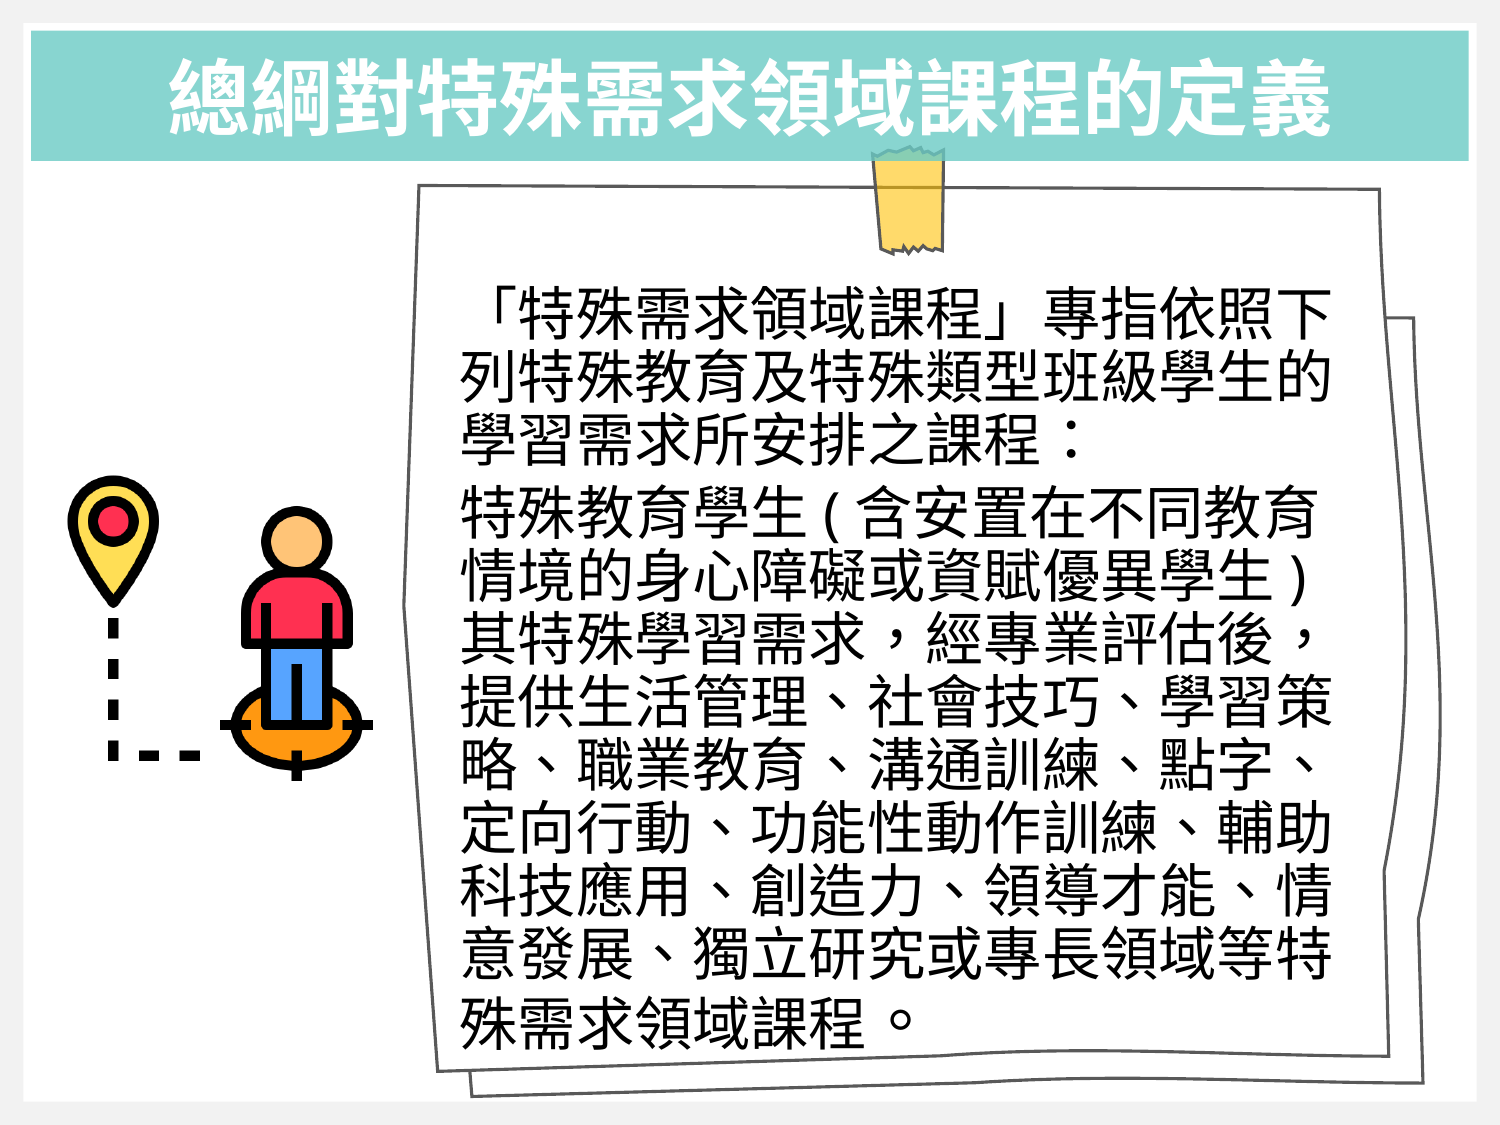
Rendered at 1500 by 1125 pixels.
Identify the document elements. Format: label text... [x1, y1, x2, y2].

text_box [415, 161, 1441, 1097]
picture [57, 465, 383, 791]
text_box 總綱對特殊需求領域課程的定義 [31, 30, 1469, 161]
text_box 「特殊需求領域課程」專指依照下列特殊教育及特殊類型班級學生的學習需求所安排之課程： 特殊教育學生(含安置在不同教育情境的身心障礙或資賦優異學生)其特殊學習需求，經專業評估後，提供生活管理、社會技巧、學習策略、職業教育、溝通訓練、點字、定向行動、功能性動作訓練、輔助科技應用、創造力、領導才能、情意發展、獨立研究或專長領域等特殊需求領域課程。 [384, 277, 1377, 1065]
